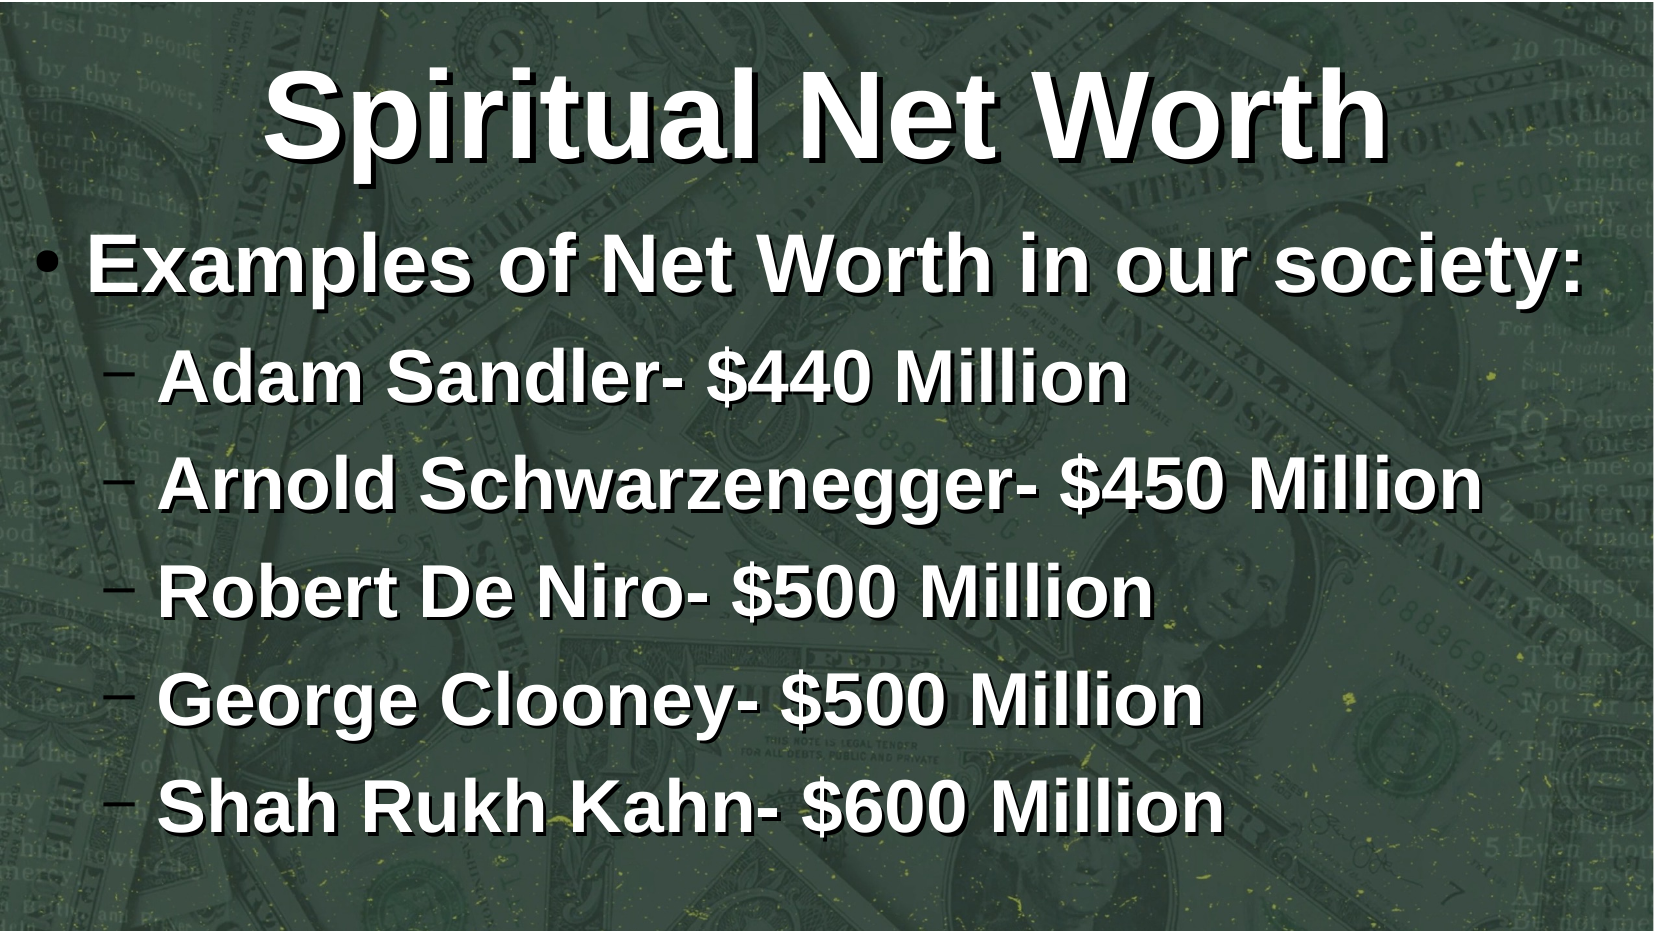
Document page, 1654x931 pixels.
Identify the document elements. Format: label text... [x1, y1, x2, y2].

picture [0, 2, 1654, 931]
list Examples of Net Worth in our society: Adam Sandler- $440 Million Arnold Schwarzenegger- $450 Million Robert De Niro- $500 Million George Clooney- $500 Million Shah Rukh Kahn- $600 Million [15, 217, 1651, 916]
title Spiritual Net Worth [82, 37, 1571, 193]
